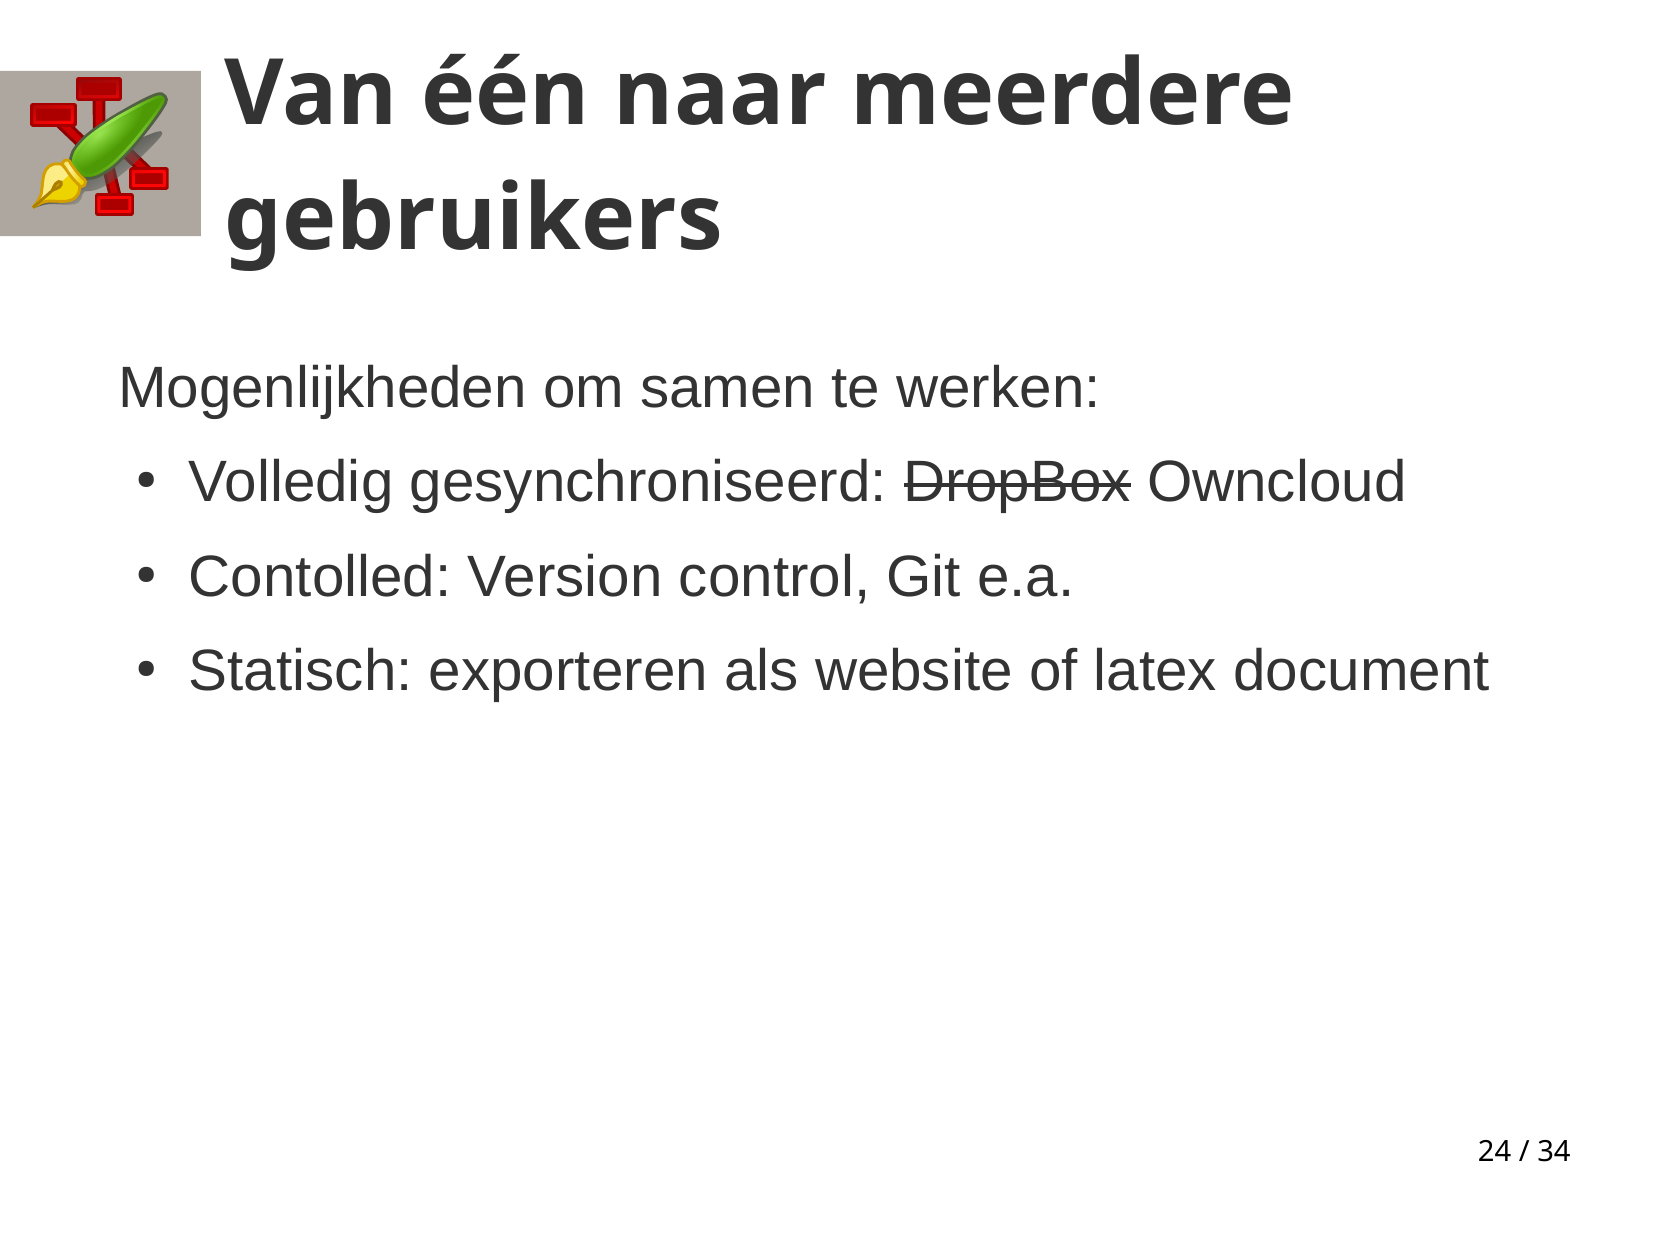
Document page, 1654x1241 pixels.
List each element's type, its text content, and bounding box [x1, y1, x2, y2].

title Van één naar meerdere gebruikers [224, 44, 1571, 259]
list Mogenlijkheden om samen te werken: Volledig gesynchroniseerd: DropBox Owncloud Contolled: Version control, Git e.a. Statisch: exporteren als website of latex document [118, 354, 1536, 1074]
